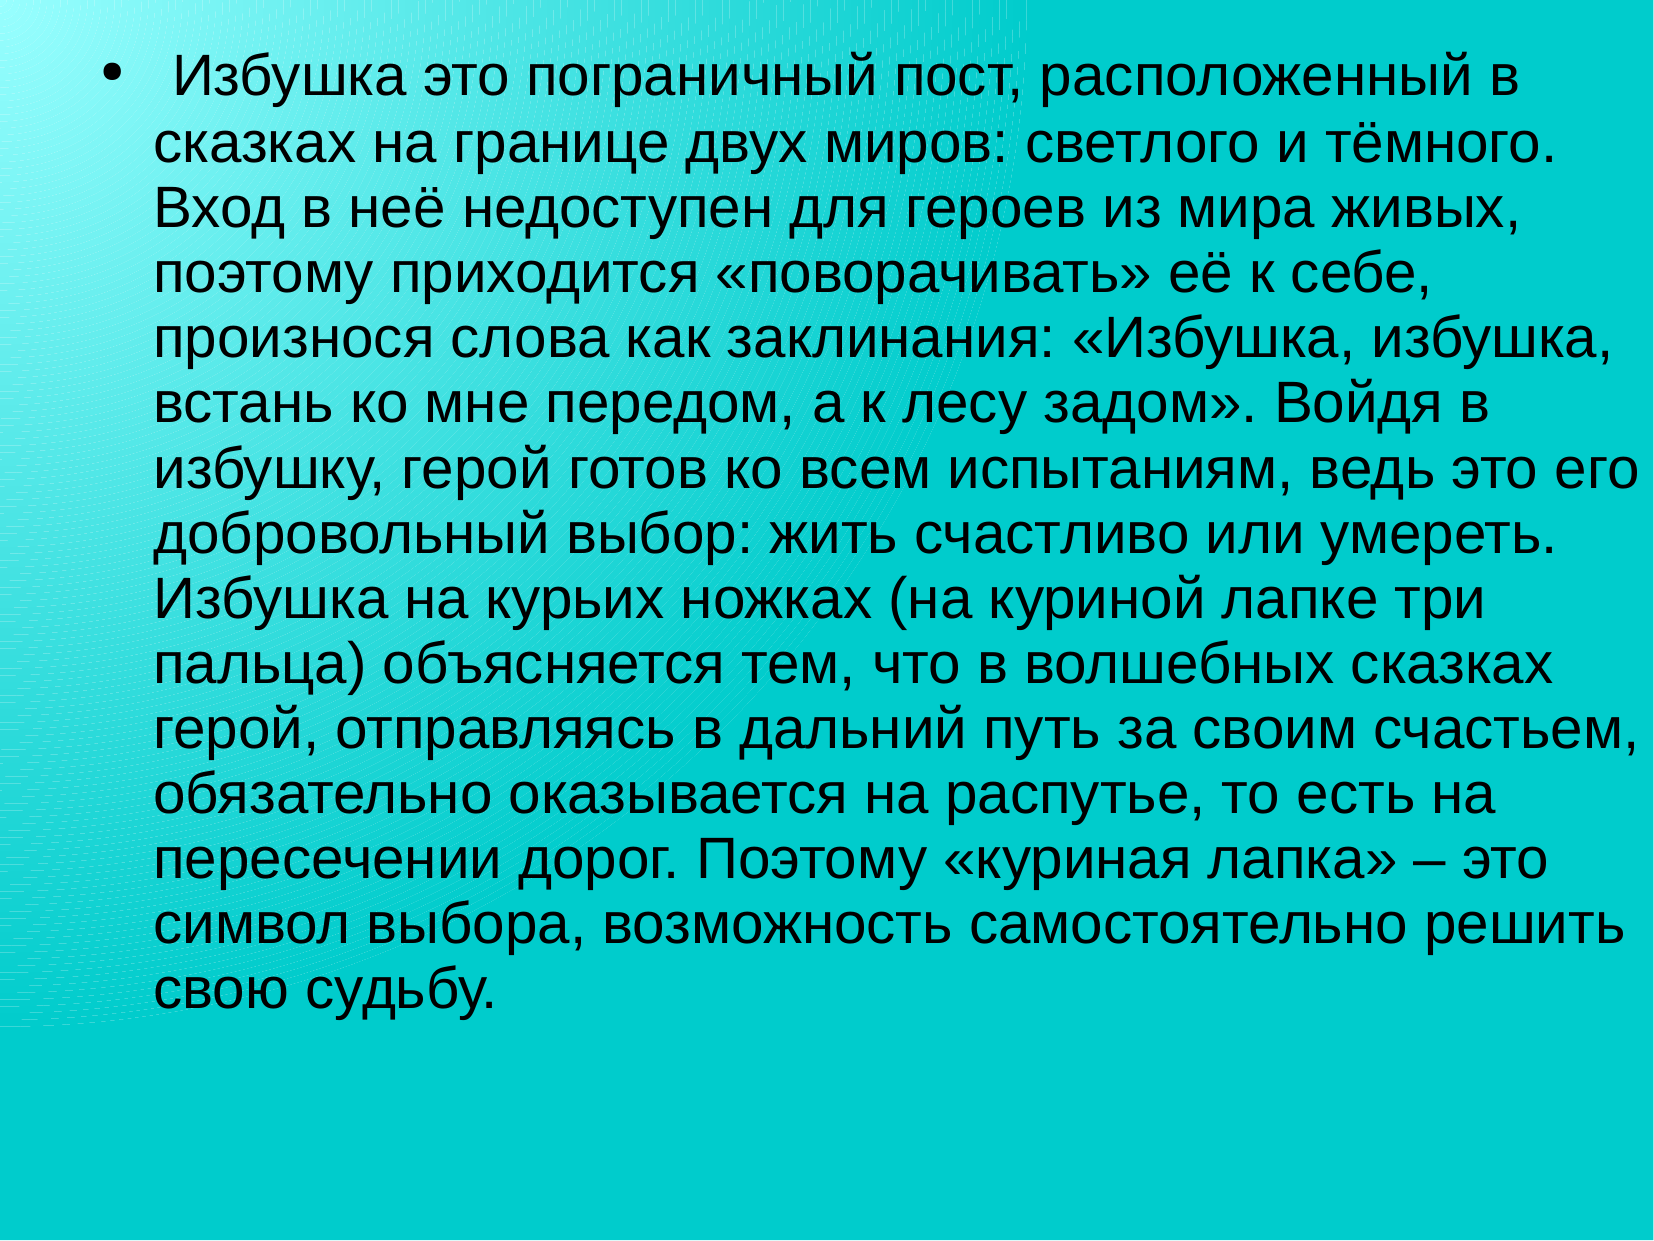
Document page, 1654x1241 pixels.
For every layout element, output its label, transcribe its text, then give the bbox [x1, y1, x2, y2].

list Избушка это пограничный пост, расположенный в сказках на границе двух миров: светлого и тёмного. Вход в неё недоступен для героев из мира живых, поэтому приходится «поворачивать» её к себе, произнося слова как заклинания: «Избушка, избушка, встань ко мне передом, а к лесу задом». Войдя в избушку, герой готов ко всем испытаниям, ведь это его добровольный выбор: жить счастливо или умереть. Избушка на курьих ножках (на куриной лапке три пальца) объясняется тем, что в волшебных сказках герой, отправляясь в дальний путь за своим счастьем, обязательно оказывается на распутье, то есть на пересечении дорог. Поэтому «куриная лапка» – это символ выбора, возможность самостоятельно решить свою судьбу. [82, 35, 1654, 1111]
